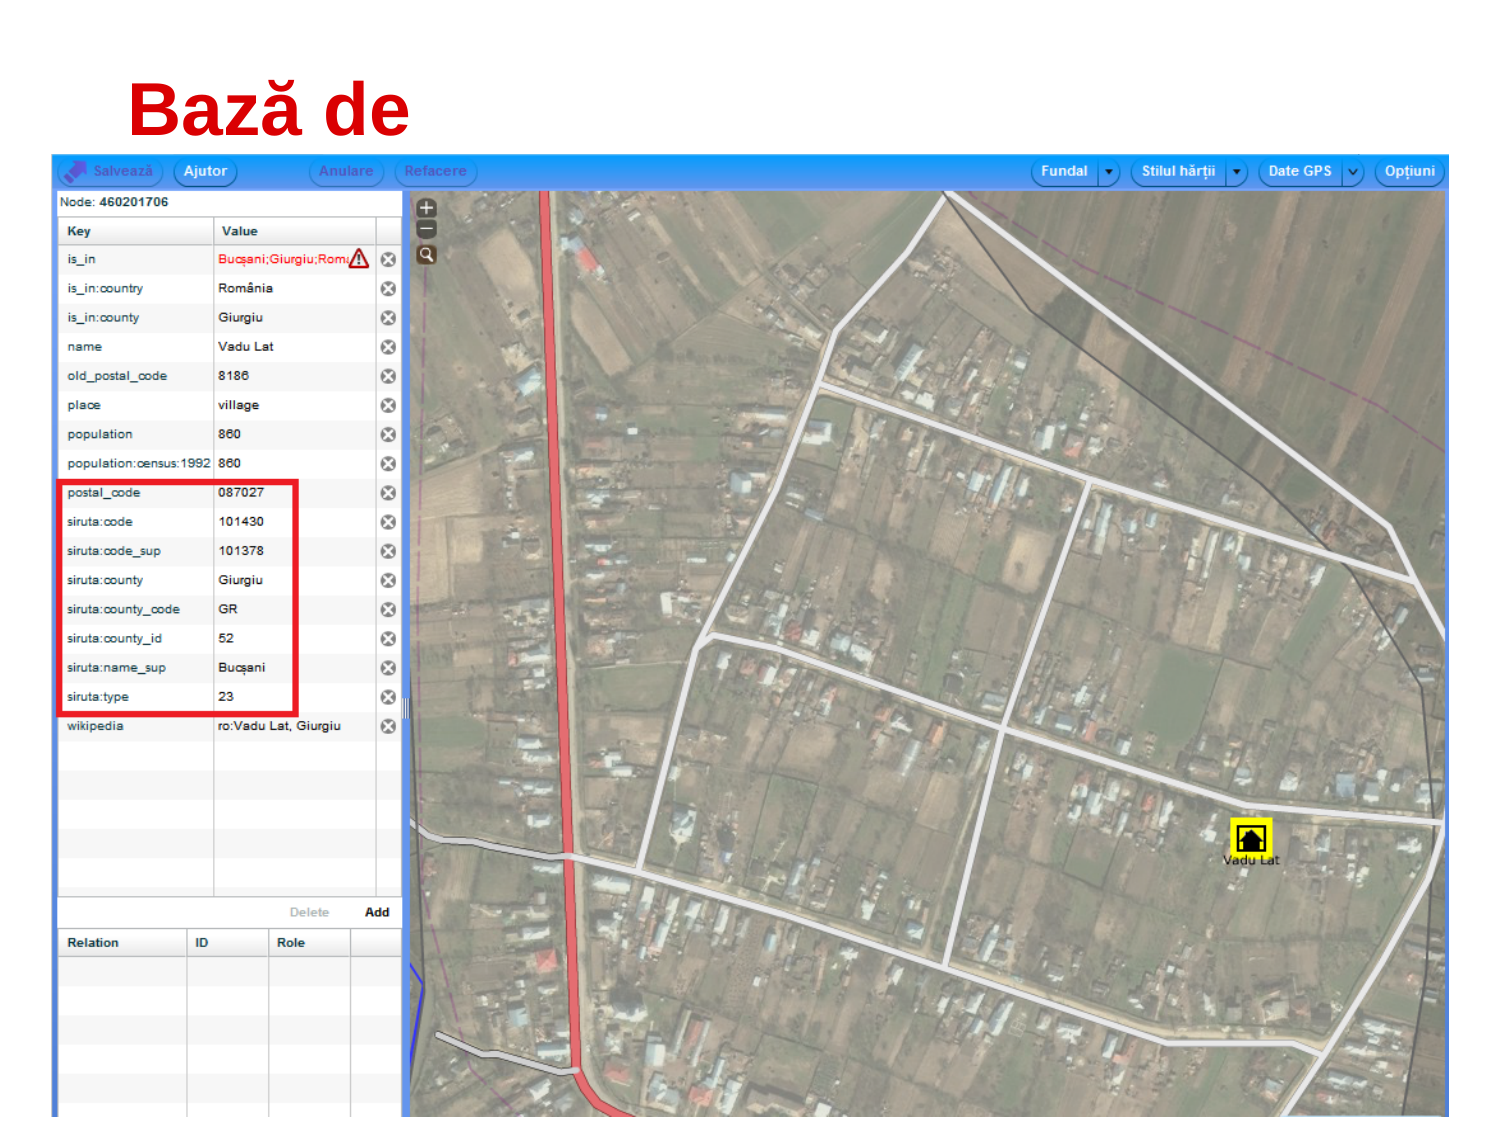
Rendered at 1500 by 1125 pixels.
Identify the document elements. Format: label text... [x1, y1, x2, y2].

text_box [51, 154, 1449, 1117]
title Bază de date! [75, 45, 1426, 154]
